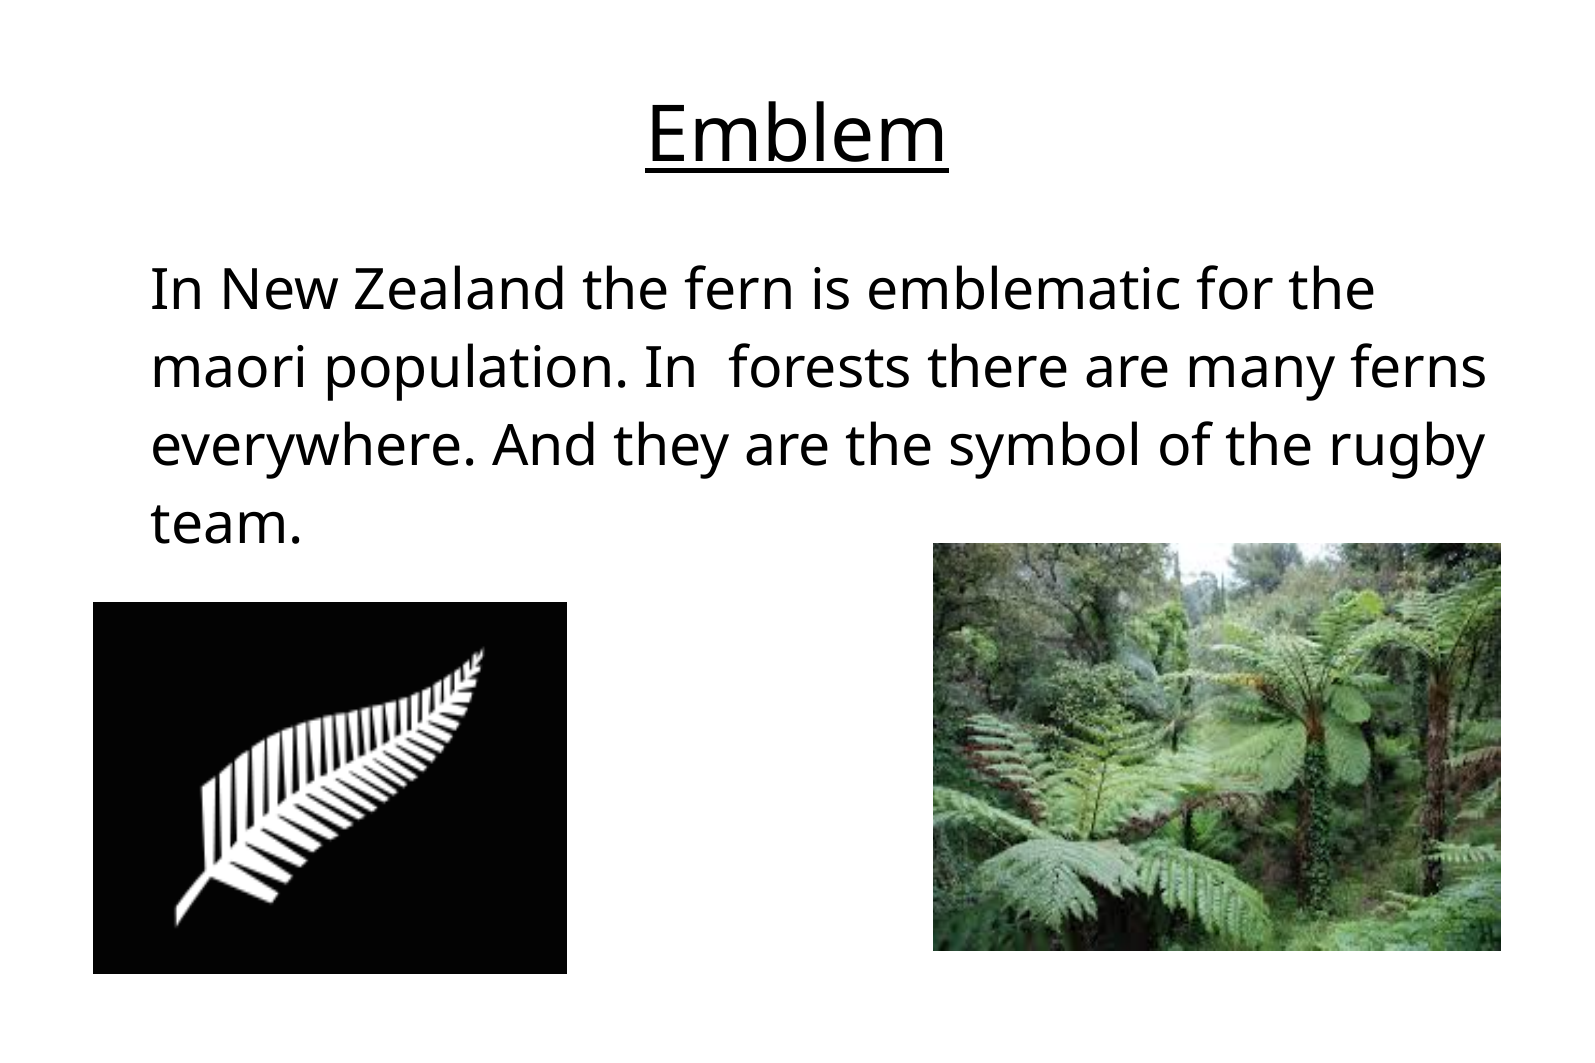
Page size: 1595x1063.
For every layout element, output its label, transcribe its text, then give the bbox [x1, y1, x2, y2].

title Emblem [79, 42, 1515, 220]
list In New Zealand the fern is emblematic for the maori population. In forests there are many ferns everywhere. And they are the symbol of the rugby team. [79, 248, 1515, 951]
picture [933, 543, 1501, 951]
picture [93, 602, 567, 974]
